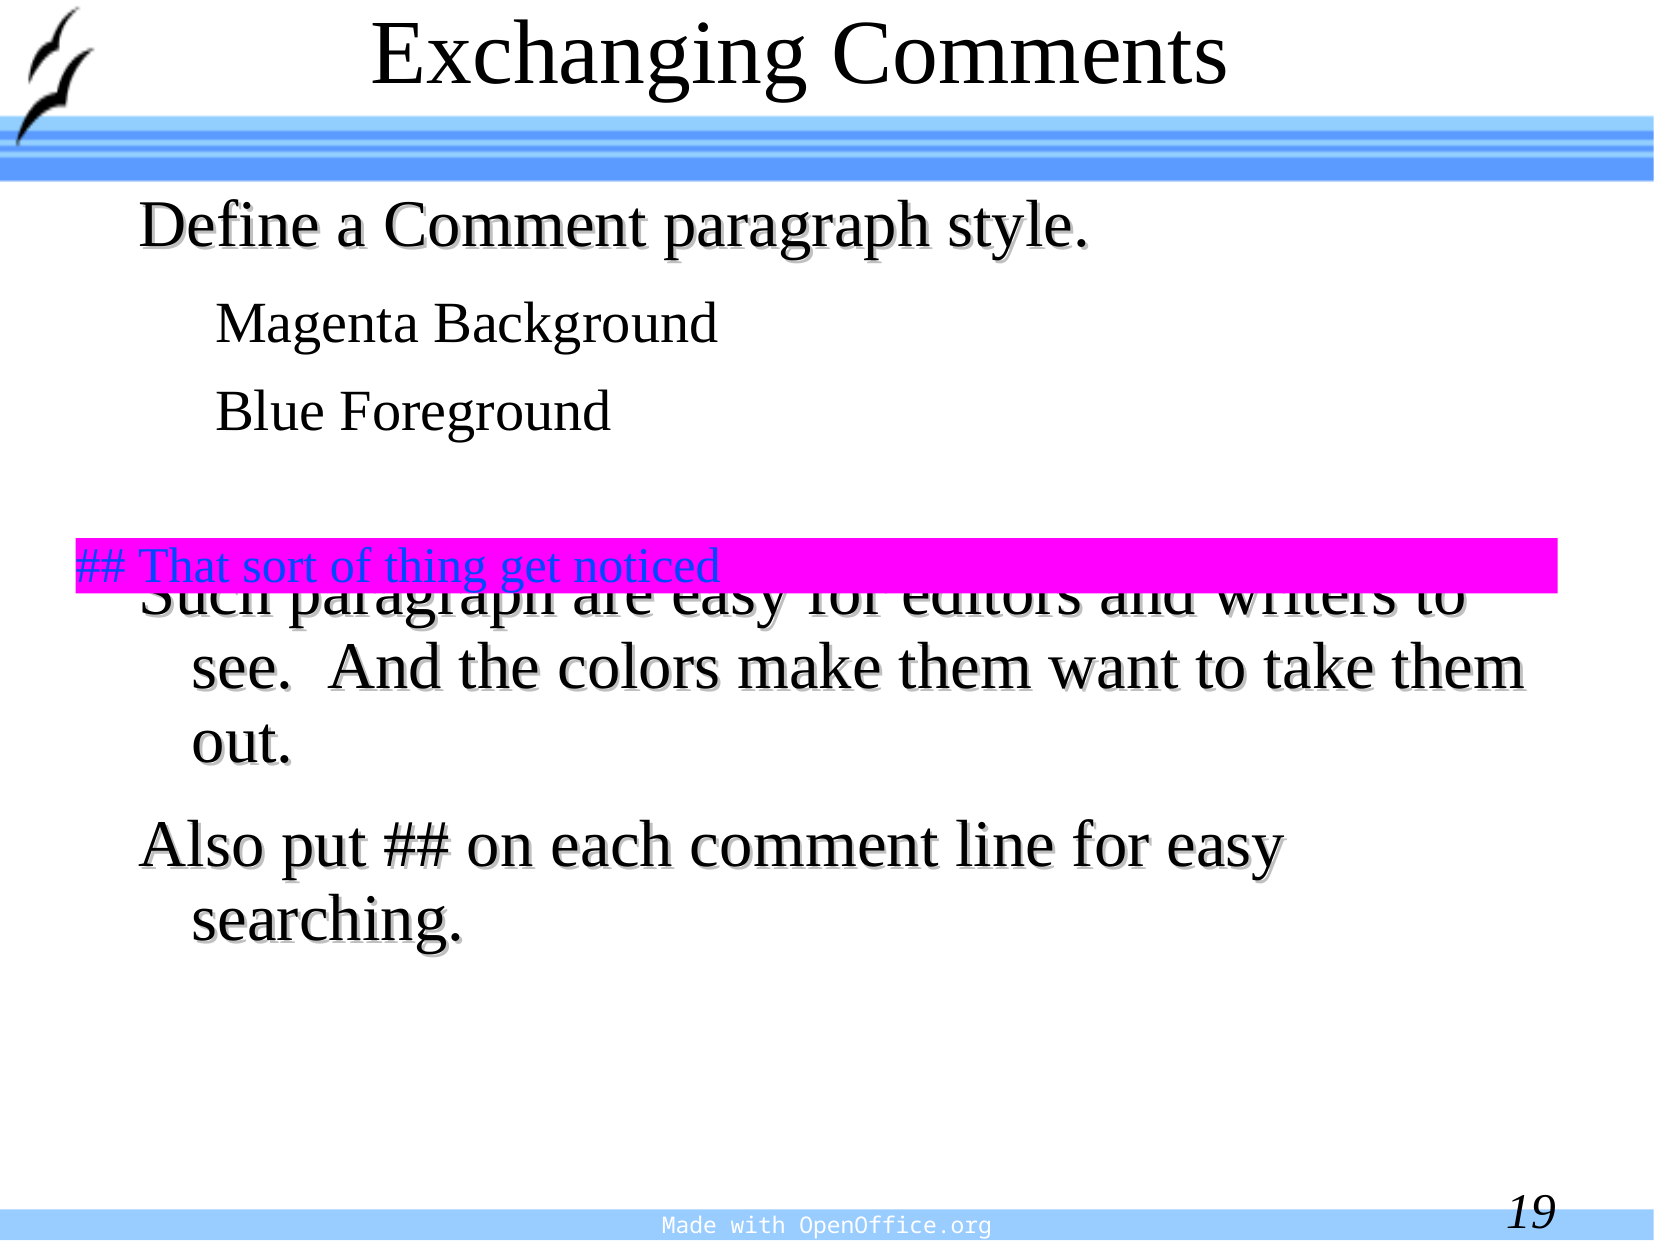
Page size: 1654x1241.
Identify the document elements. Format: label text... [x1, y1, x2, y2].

picture [0, 0, 1654, 188]
text_box ## That sort of thing get noticed [75, 538, 1558, 594]
list Define a Comment paragraph style. Magenta Background Blue Foreground Such paragraph are easy for editors and writers to see. And the colors make them want to take them out. Also put ## on each comment line for easy searching. [120, 594, 1533, 1236]
list Define a Comment paragraph style. Magenta Background Blue Foreground Such paragraph are easy for editors and writers to see. And the colors make them want to take them out. Also put ## on each comment line for easy searching. [120, 187, 1533, 538]
title Exchanging Comments [94, 0, 1507, 117]
